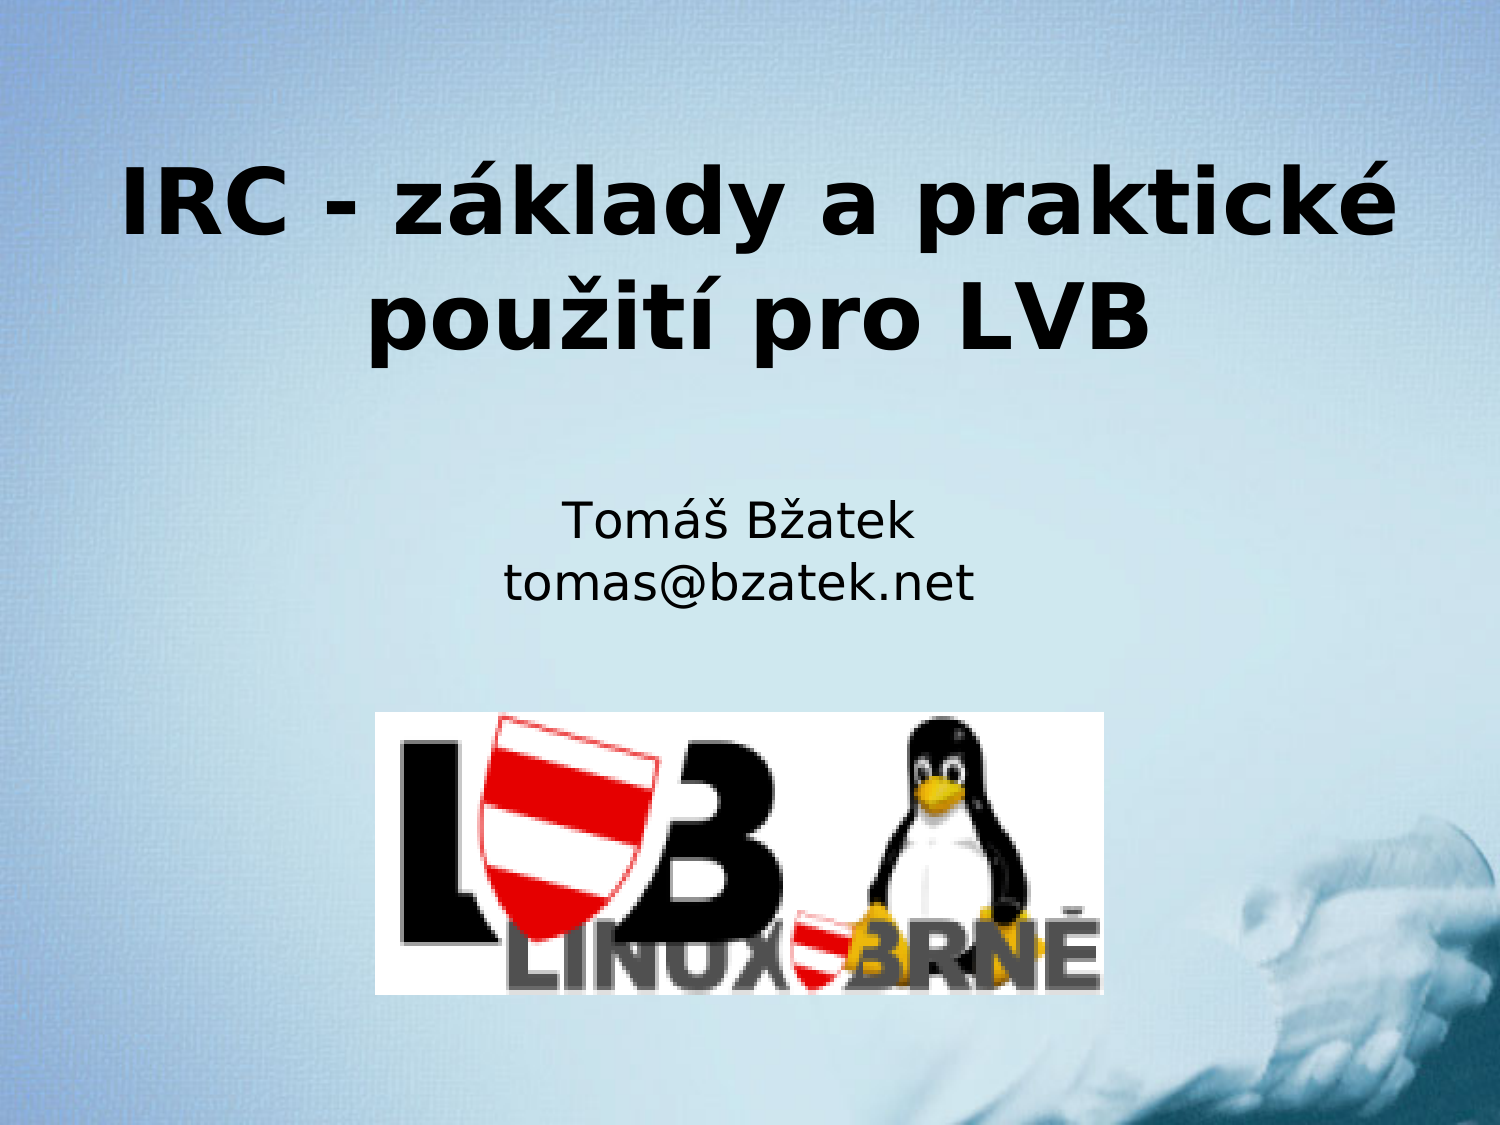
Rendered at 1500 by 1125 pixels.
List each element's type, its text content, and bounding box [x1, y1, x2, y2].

picture [0, 0, 1500, 1125]
text_box IRC - základy a praktické použití pro LVB [66, 142, 1455, 364]
text_box Tomáš Bžatek tomas@bzatek.net [503, 487, 976, 609]
